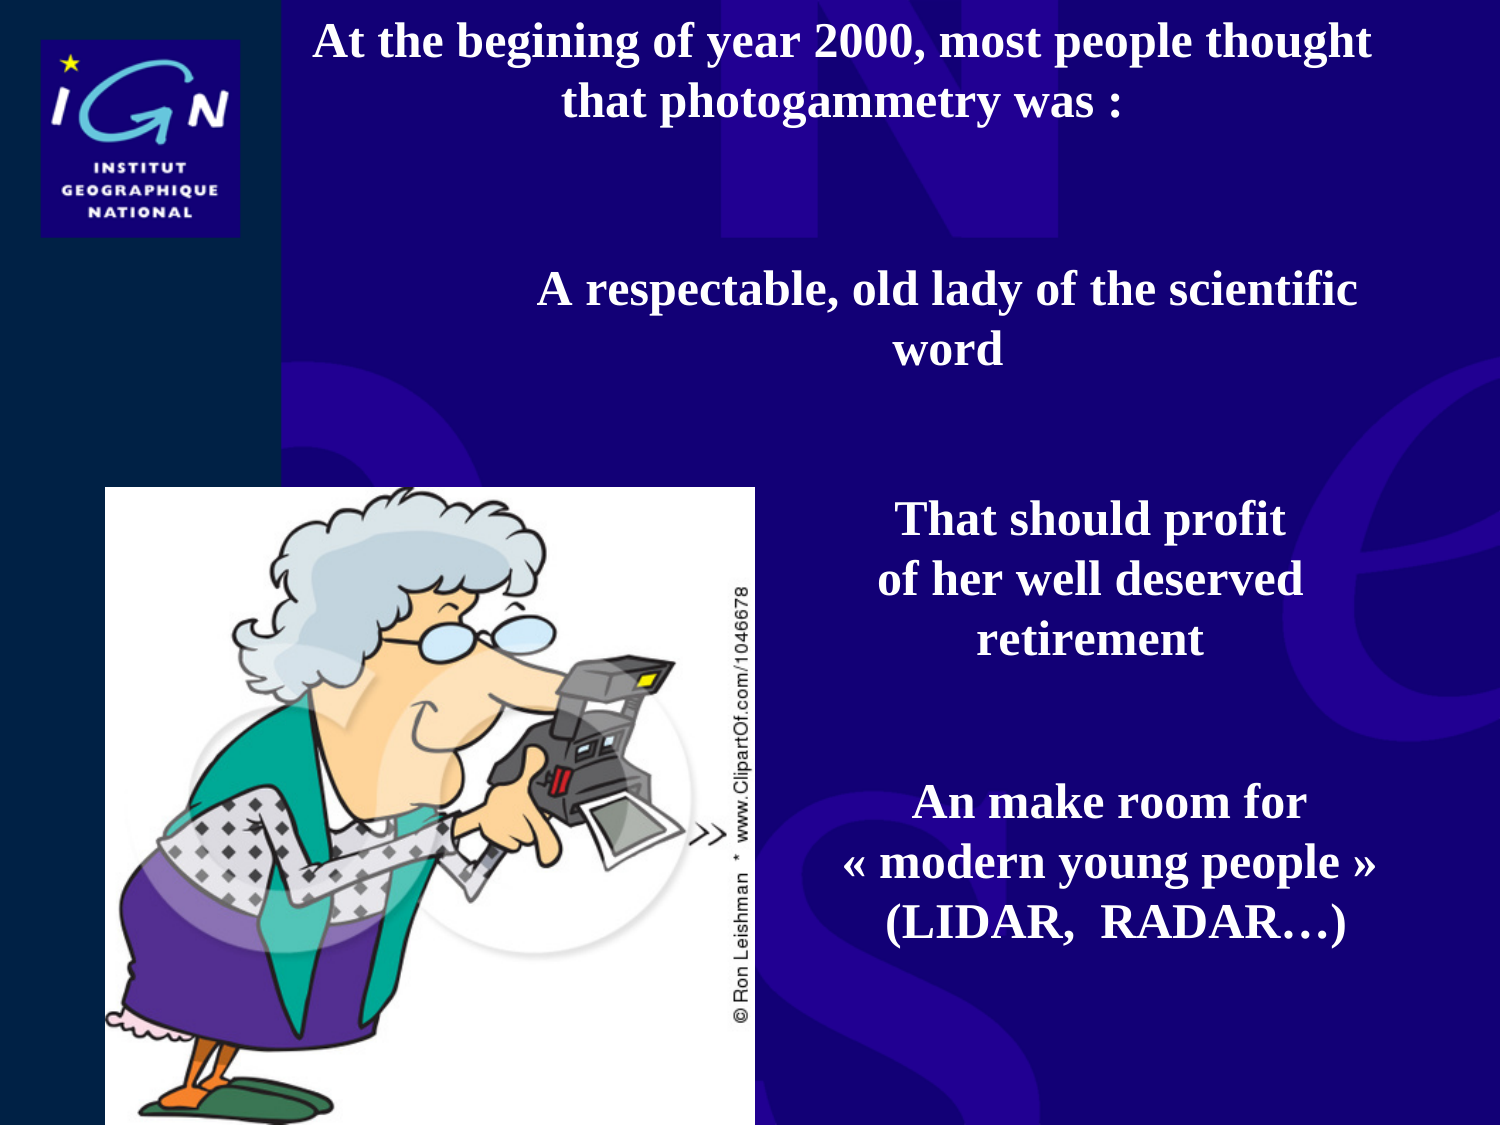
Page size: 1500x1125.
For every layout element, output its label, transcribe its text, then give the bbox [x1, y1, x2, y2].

text_box At the begining of year 2000, most people thought that photogammetry was : [297, 0, 1401, 136]
picture [0, 0, 1500, 1125]
text_box An make room for « modern young people » (LIDAR, RADAR…) [826, 761, 1406, 957]
text_box A respectable, old lady of the scientific word [460, 247, 1435, 384]
text_box That should profit of her well deserved retirement [862, 477, 1332, 674]
